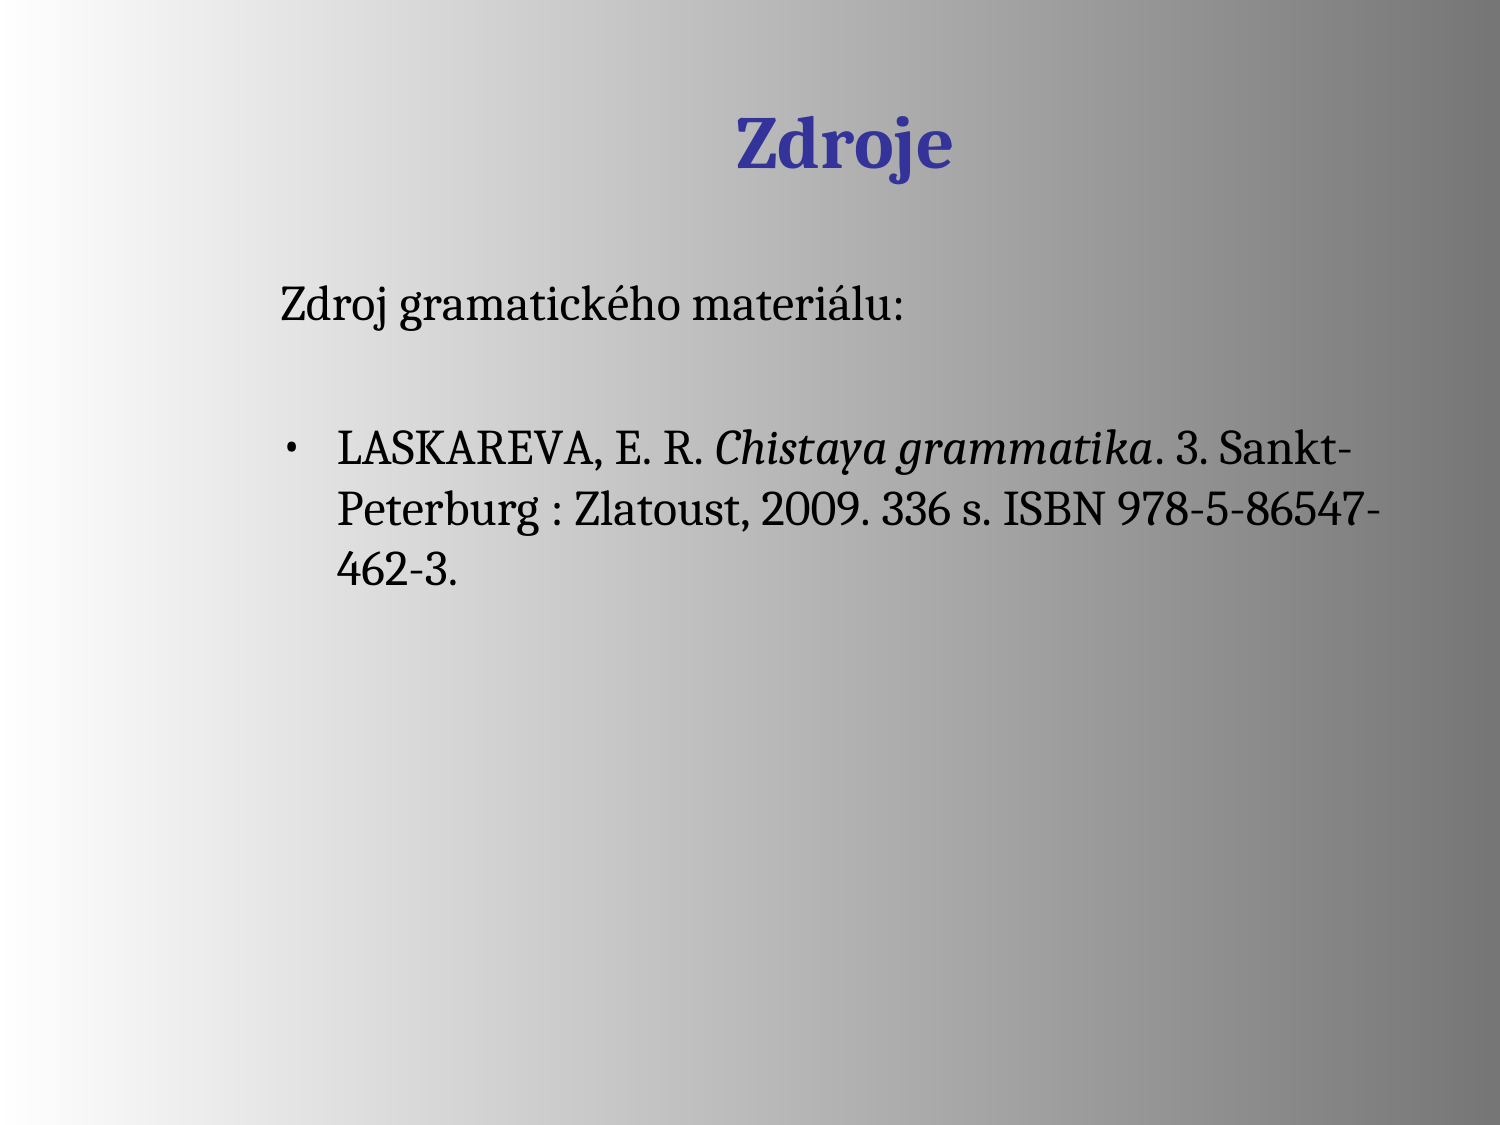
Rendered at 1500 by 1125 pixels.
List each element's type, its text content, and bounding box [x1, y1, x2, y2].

title Zdroje [265, 45, 1426, 233]
list Zdroj gramatického materiálu: LASKAREVA, E. R. Chistaya grammatika. 3. Sankt-Peterburg : Zlatoust, 2009. 336 s. ISBN 978-5-86547-462-3. [265, 262, 1426, 1006]
